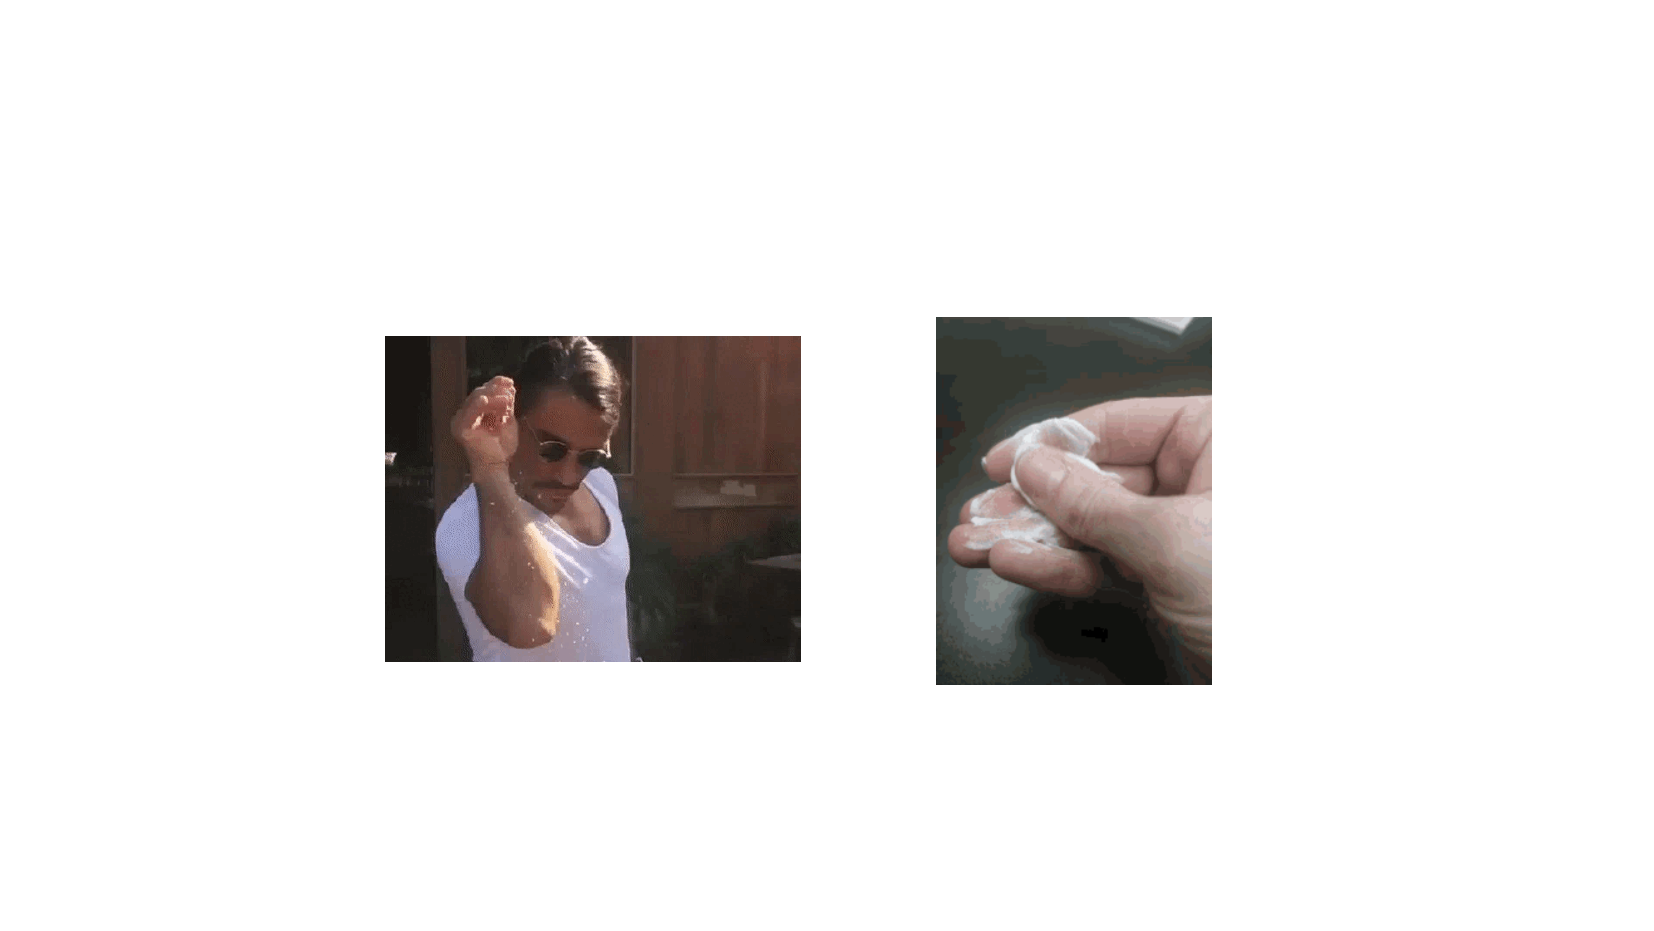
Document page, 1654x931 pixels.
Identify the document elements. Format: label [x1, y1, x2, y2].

picture [936, 317, 1212, 685]
picture [385, 336, 801, 662]
